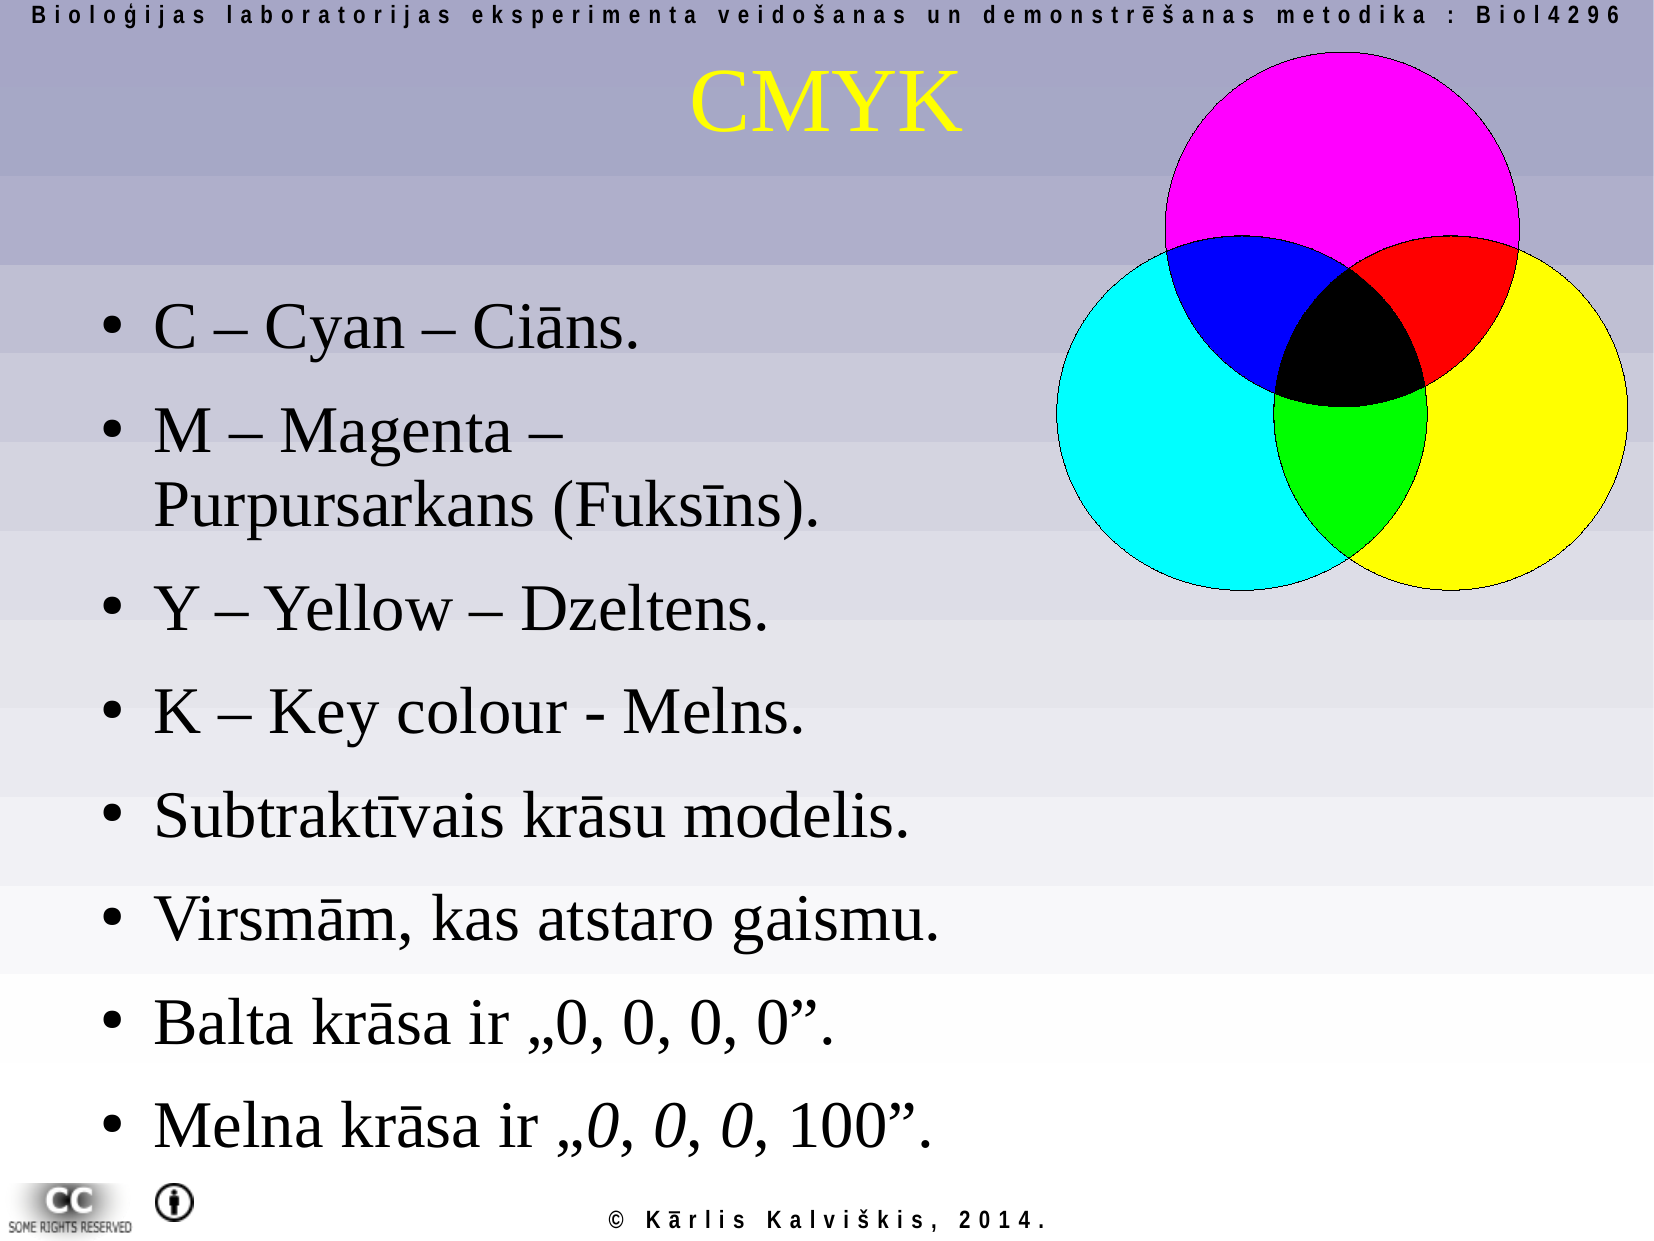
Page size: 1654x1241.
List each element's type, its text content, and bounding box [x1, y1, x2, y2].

list C – Cyan – Ciāns. M – Magenta – Purpursarkans (Fuksīns). Y – Yellow – Dzeltens. K – Key colour - Melns. Subtraktīvais krāsu modelis. Virsmām, kas atstaro gaismu. Balta krāsa ir „0, 0, 0, 0”. Melna krāsa ir „0, 0, 0, 100”. [82, 289, 1571, 1163]
picture [0, 0, 1654, 1241]
title CMYK [29, 49, 1625, 296]
text_box [1056, 52, 1628, 591]
